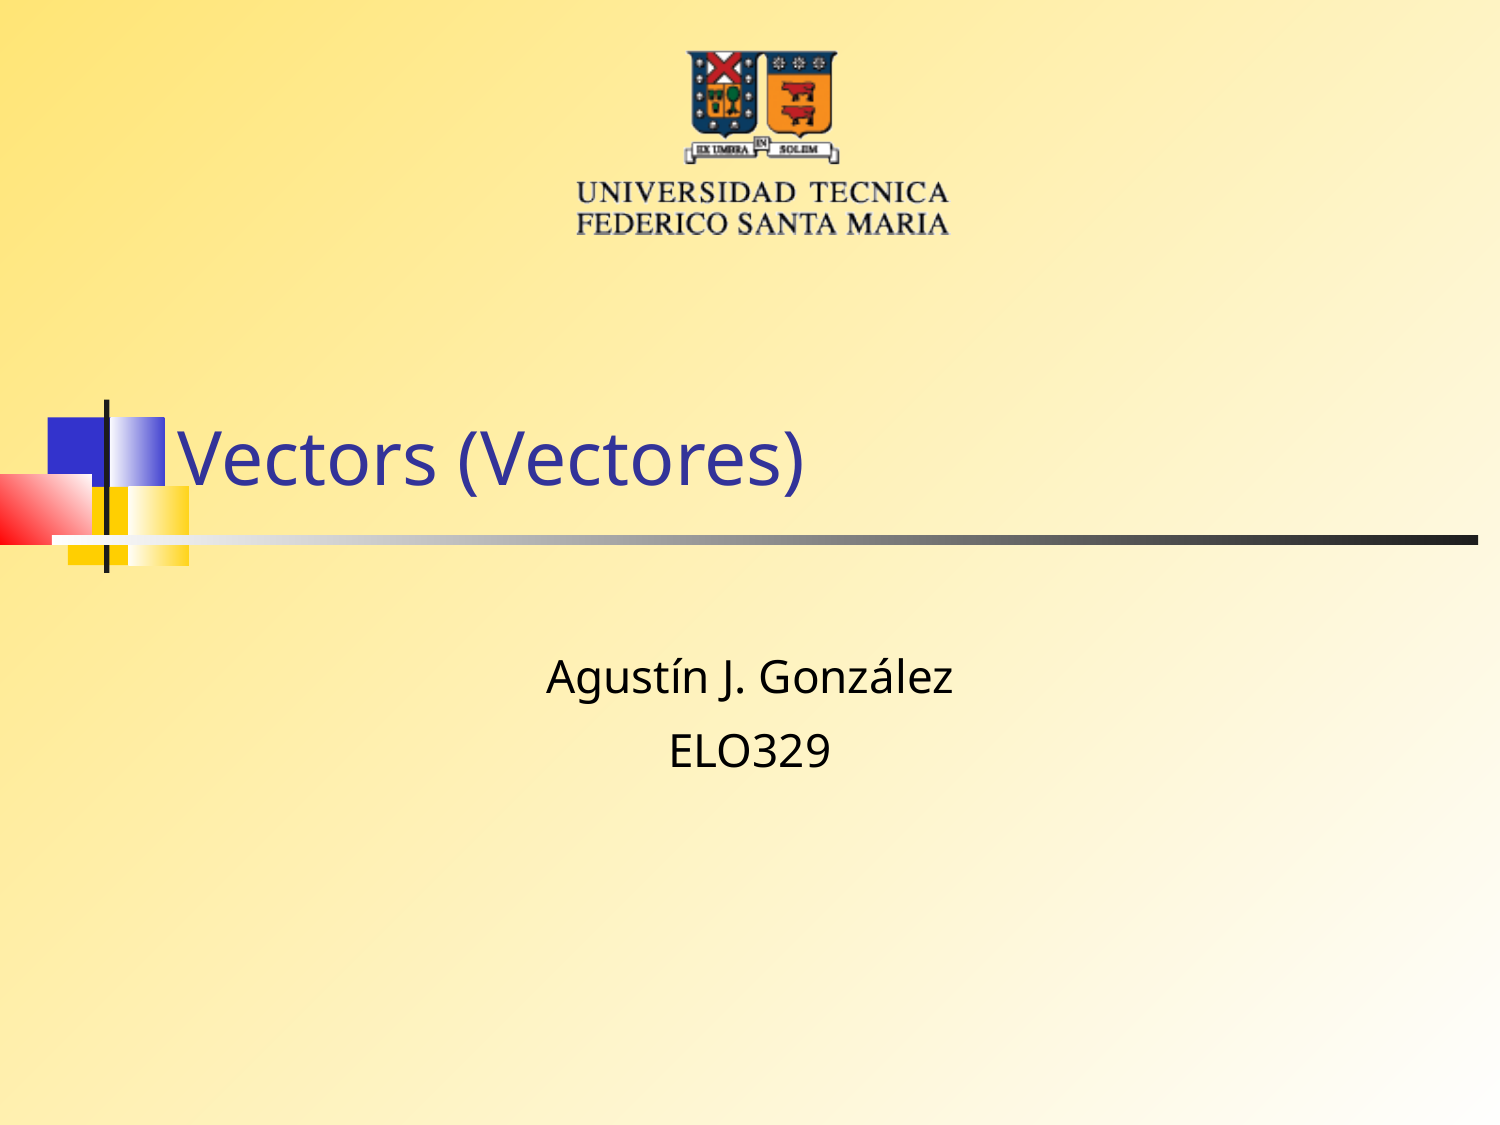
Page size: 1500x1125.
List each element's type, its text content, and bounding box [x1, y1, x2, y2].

subtitle Agustín J. González ELO329 [225, 637, 1276, 926]
title Vectors (Vectores)‏ [162, 274, 1438, 516]
picture [575, 50, 951, 235]
